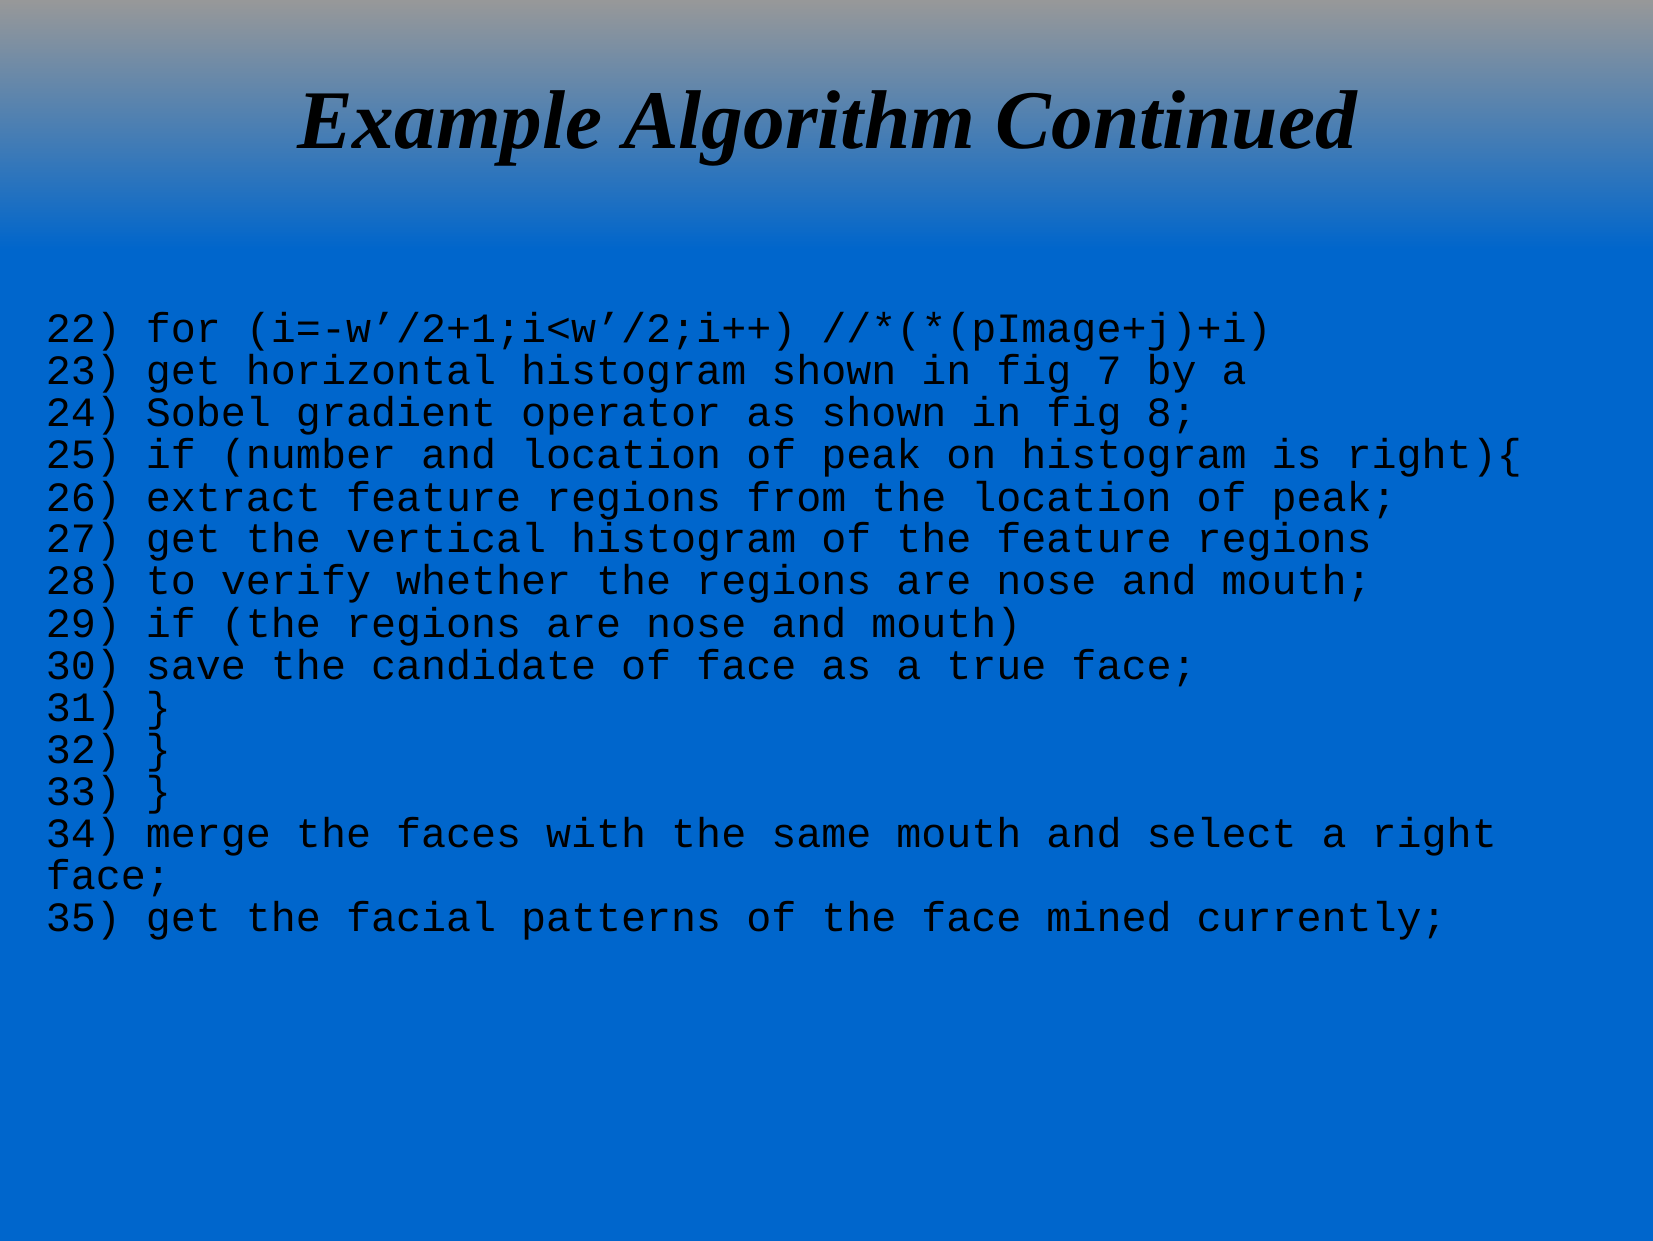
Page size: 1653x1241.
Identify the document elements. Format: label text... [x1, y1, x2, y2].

text_box [0, 0, 1653, 250]
text_box 22) for (i=-w’/2+1;i<w’/2;i++) //*(*(pImage+j)+i) 23) get horizontal histogram shown in fig 7 by a 24) Sobel gradient operator as shown in fig 8; 25) if (number and location of peak on histogram is right){ 26) extract feature regions from the location of peak; 27) get the vertical histogram of the feature regions 28) to verify whether the regions are nose and mouth; 29) if (the regions are nose and mouth) 30) save the candidate of face as a true face; 31) } 32) } 33) } 34) merge the faces with the same mouth and select a right face; 35) get the facial patterns of the face mined currently; [45, 261, 1632, 940]
text_box Example Algorithm Continued [121, 79, 1534, 166]
